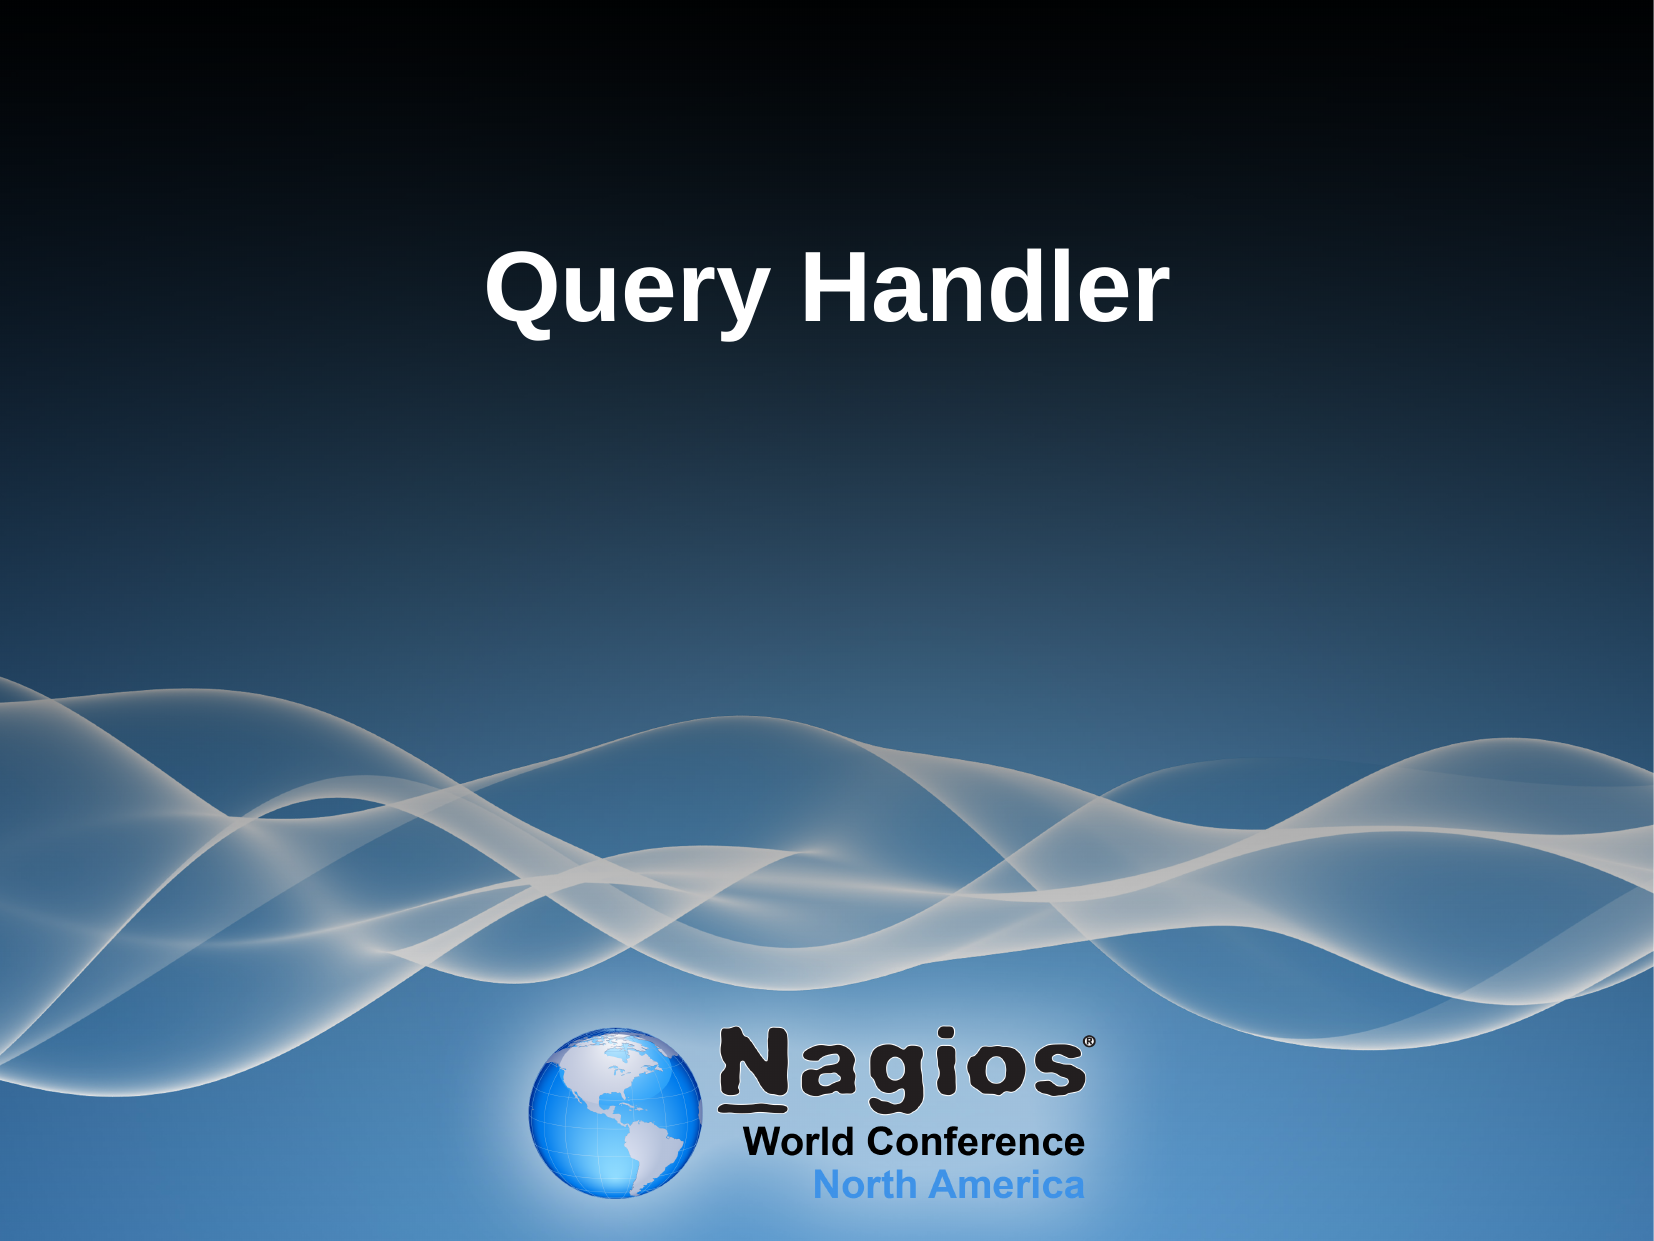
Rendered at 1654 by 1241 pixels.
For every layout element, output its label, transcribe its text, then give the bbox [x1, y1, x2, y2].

text_box Query Handler [381, 224, 1274, 351]
picture [0, 0, 1654, 1241]
